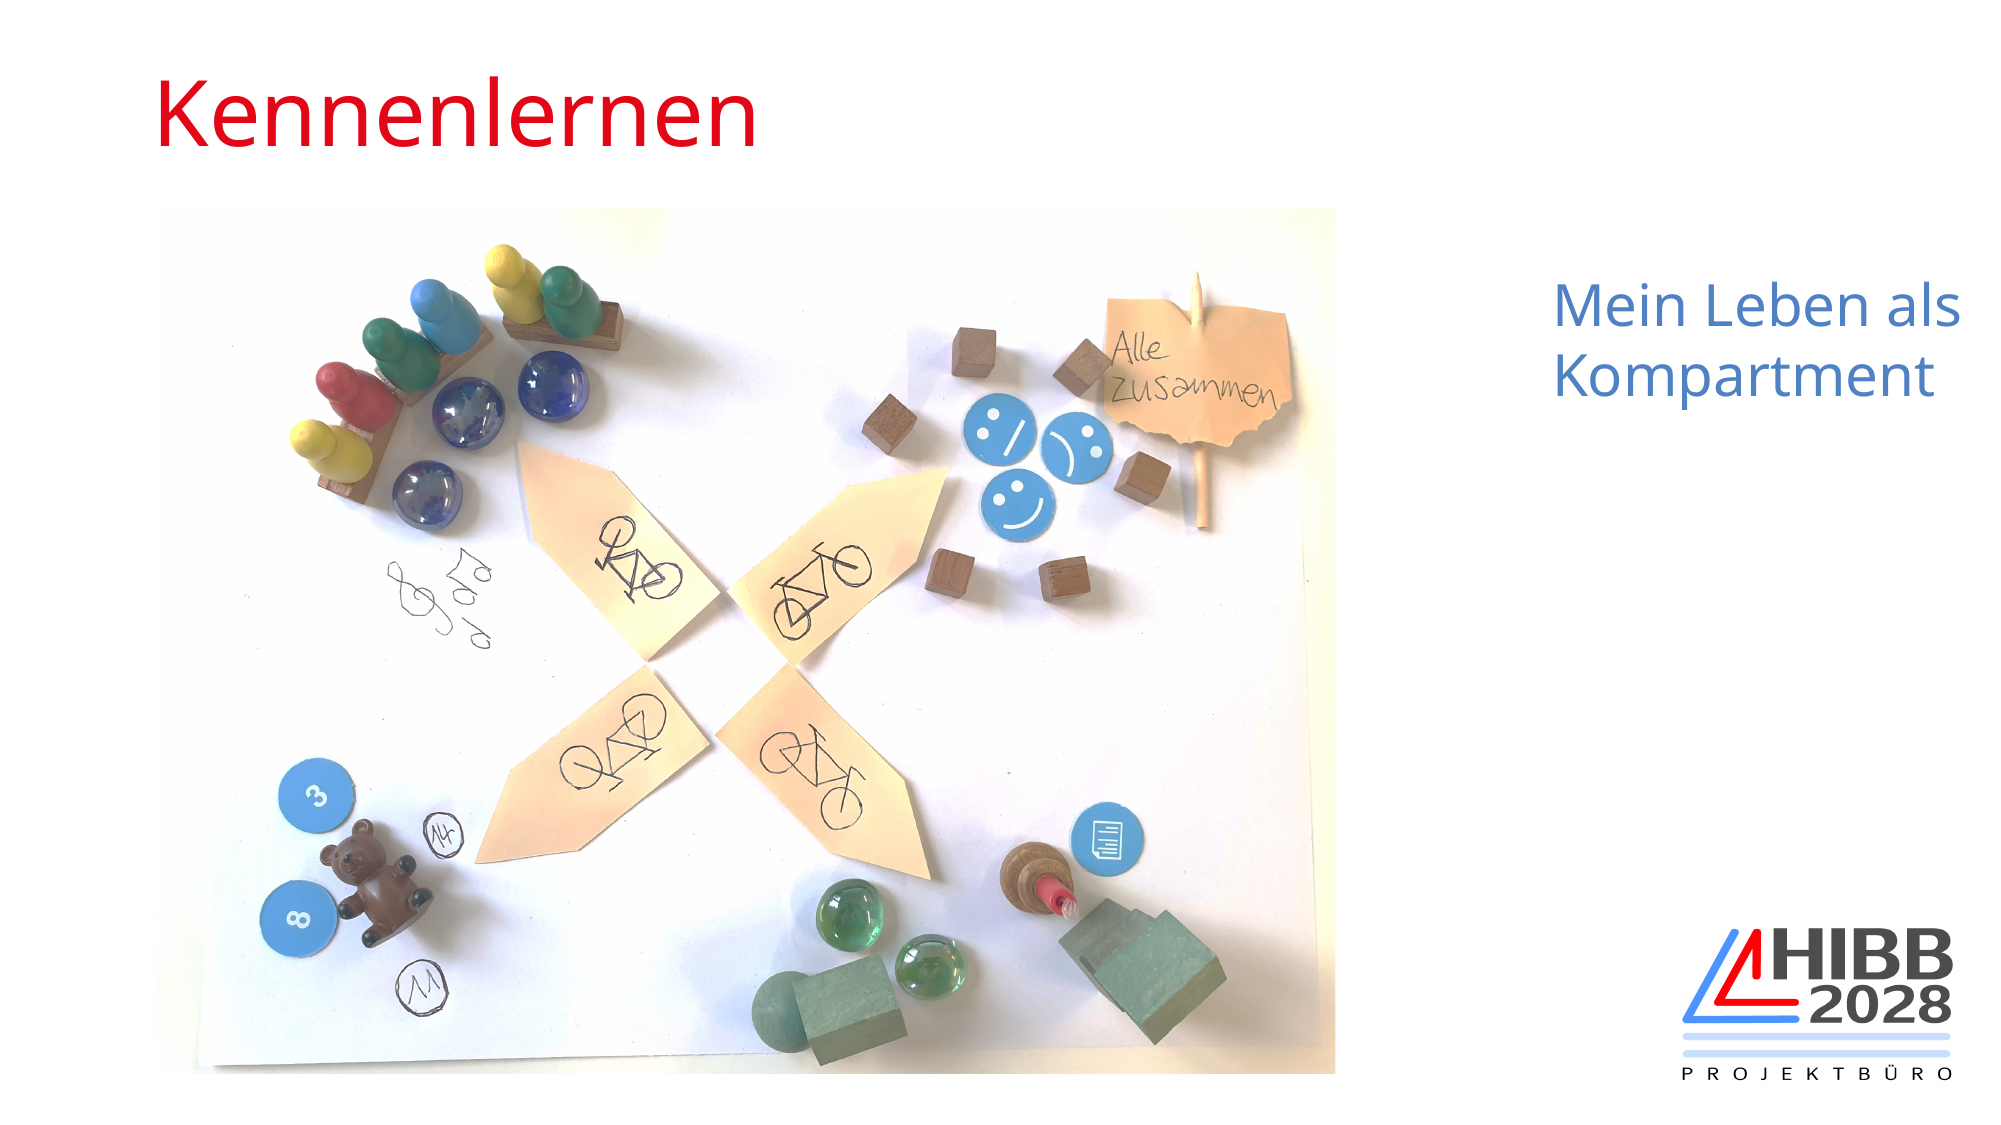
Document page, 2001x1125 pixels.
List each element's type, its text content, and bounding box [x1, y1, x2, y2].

picture [155, 208, 1336, 1074]
text_box Kennenlernen [137, 59, 1863, 278]
text_box Mein Leben als Kompartment [1537, 260, 1986, 418]
picture [1641, 903, 2000, 1091]
